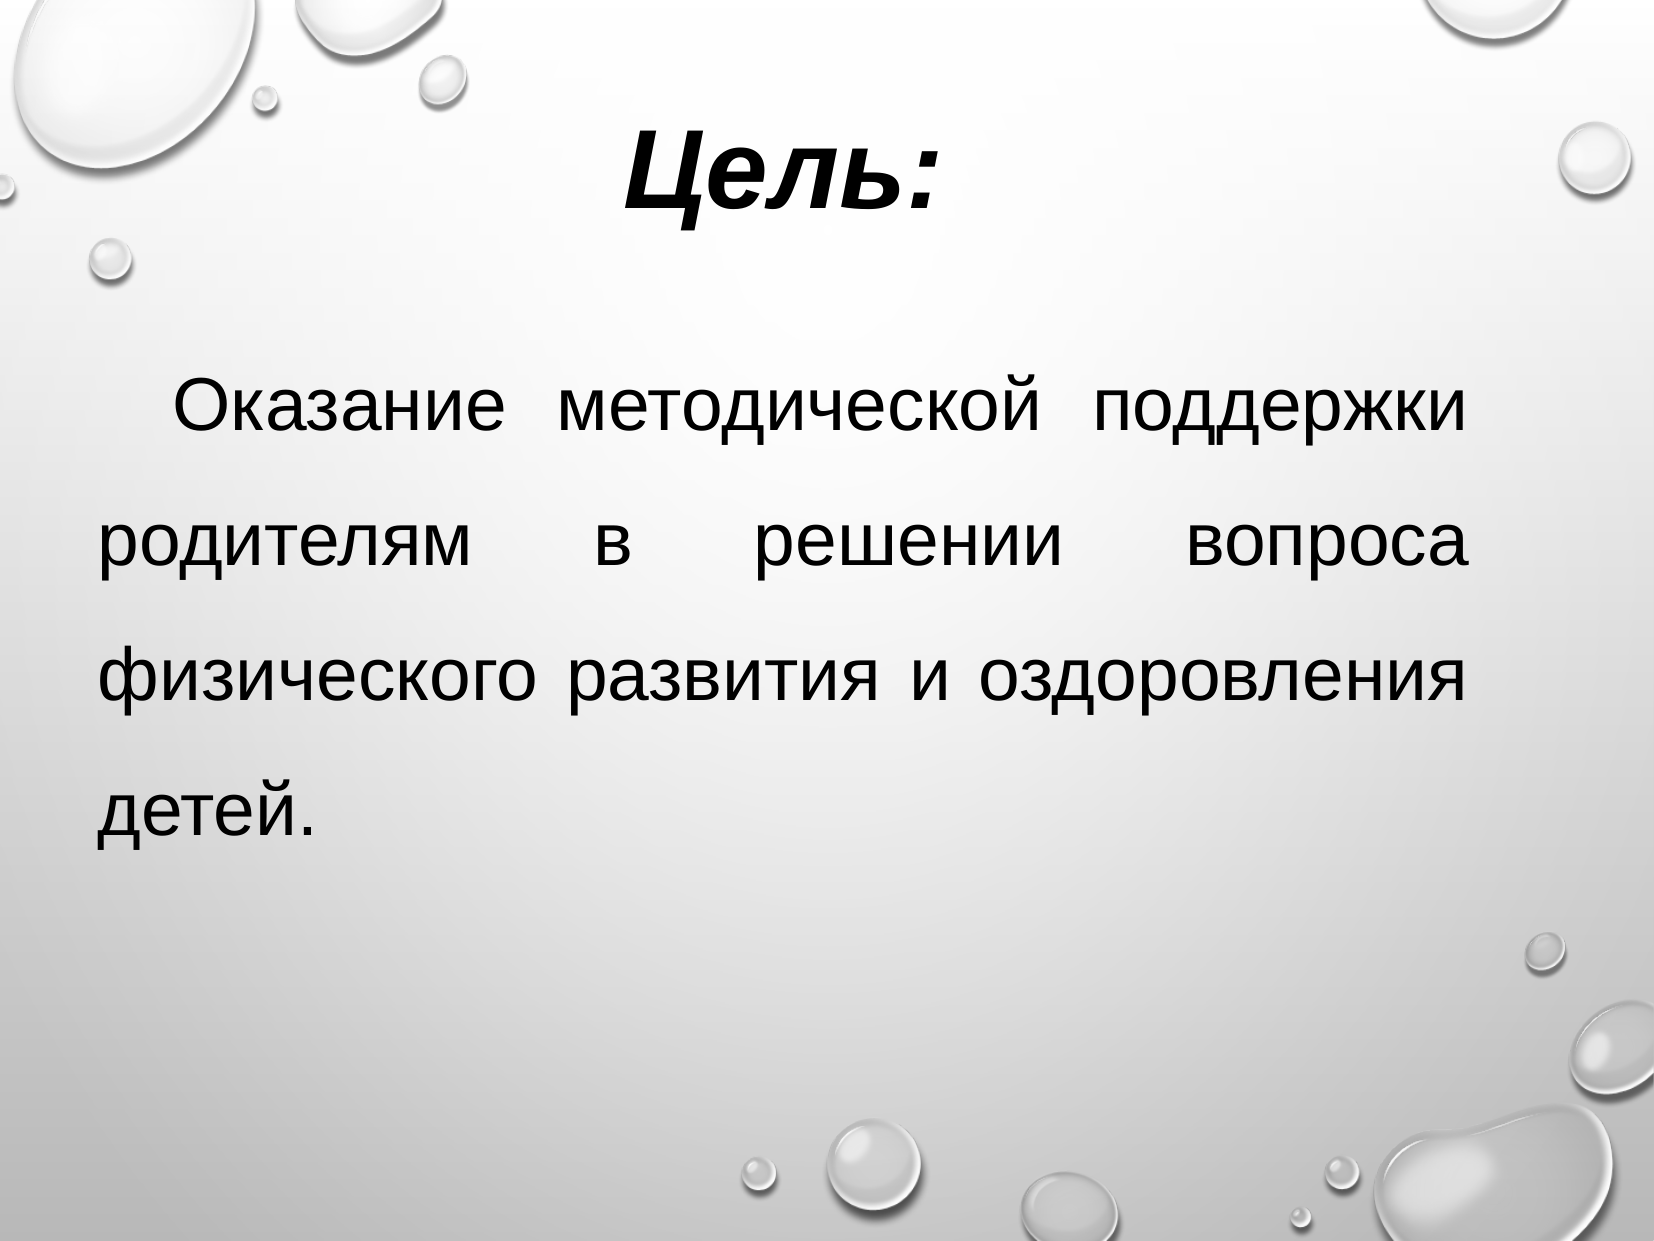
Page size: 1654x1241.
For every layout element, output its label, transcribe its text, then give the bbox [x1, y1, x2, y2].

text_box Цель: Оказание методической поддержки родителям в решении вопроса физического развития и оздоровления детей. [83, 88, 1583, 859]
